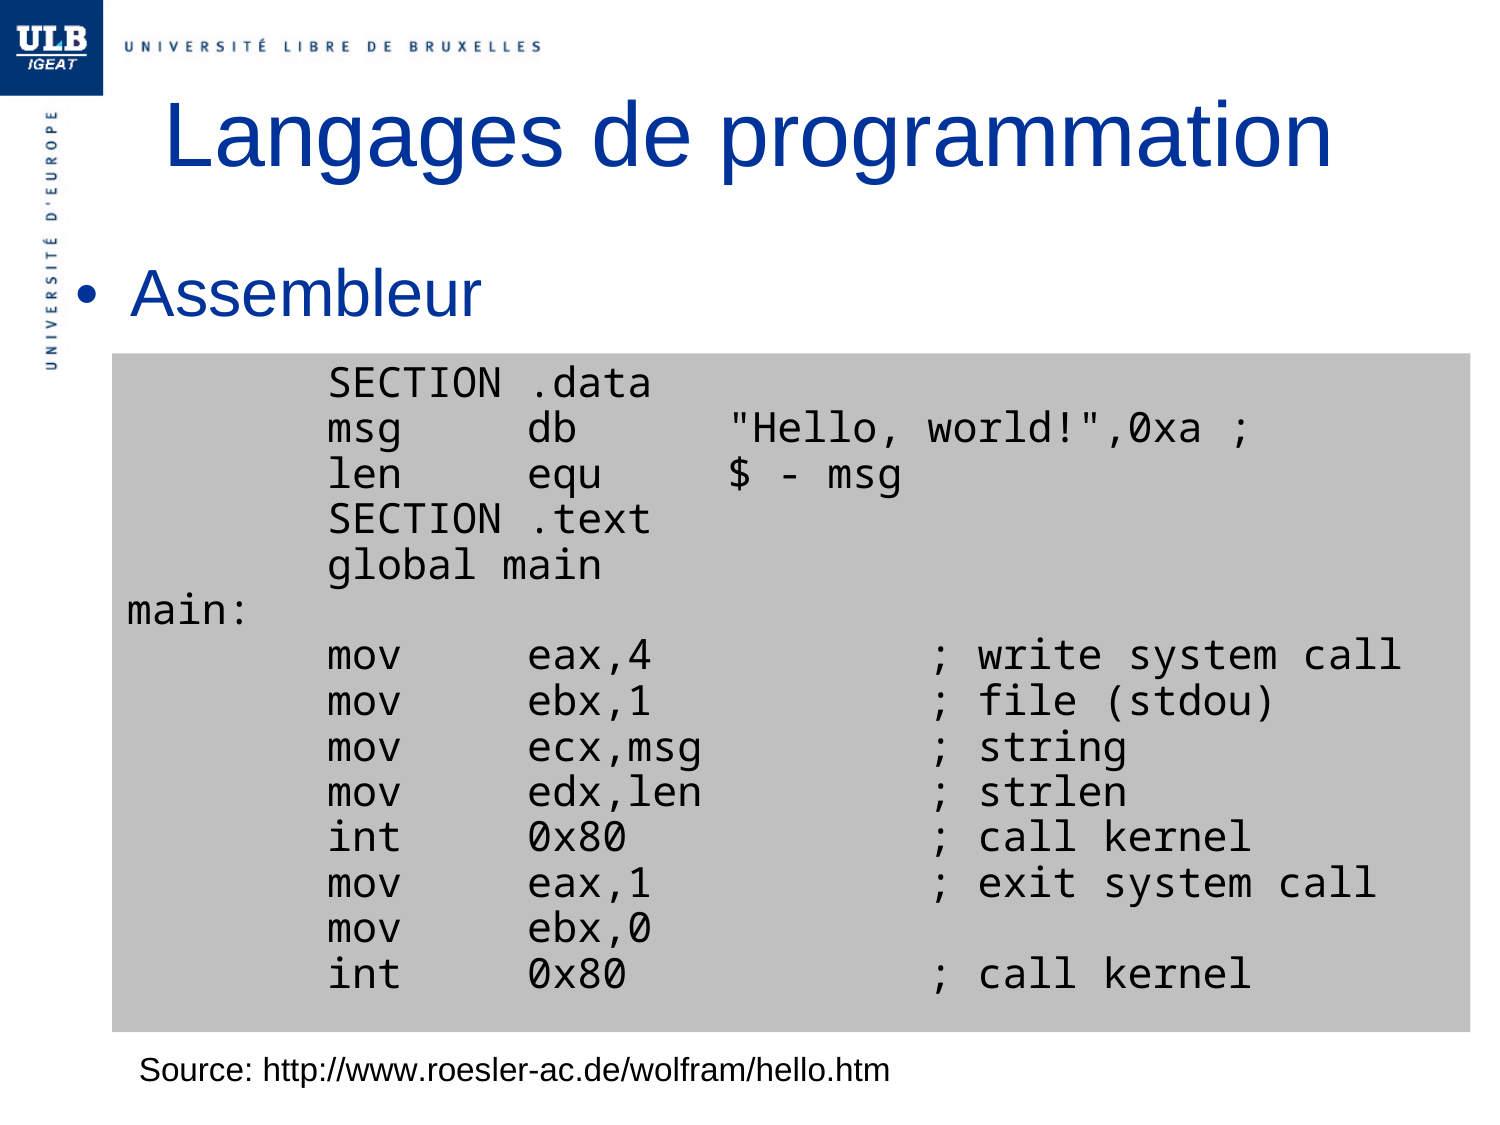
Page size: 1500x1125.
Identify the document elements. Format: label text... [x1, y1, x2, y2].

picture [0, 0, 1500, 1125]
text_box Source: http://www.roesler-ac.de/wolfram/hello.htm [124, 1045, 922, 1101]
title Langages de programmation [74, 21, 1425, 257]
text_box SECTION .data msg db "Hello, world!",0xa ; len equ $ - msg SECTION .text global main main: mov eax,4 ; write system call mov ebx,1 ; file (stdou) mov ecx,msg ; string mov edx,len ; strlen int 0x80 ; call kernel mov eax,1 ; exit system call mov ebx,0 int 0x80 ; call kernel [112, 353, 1471, 1033]
list Assembleur [74, 262, 1425, 1006]
